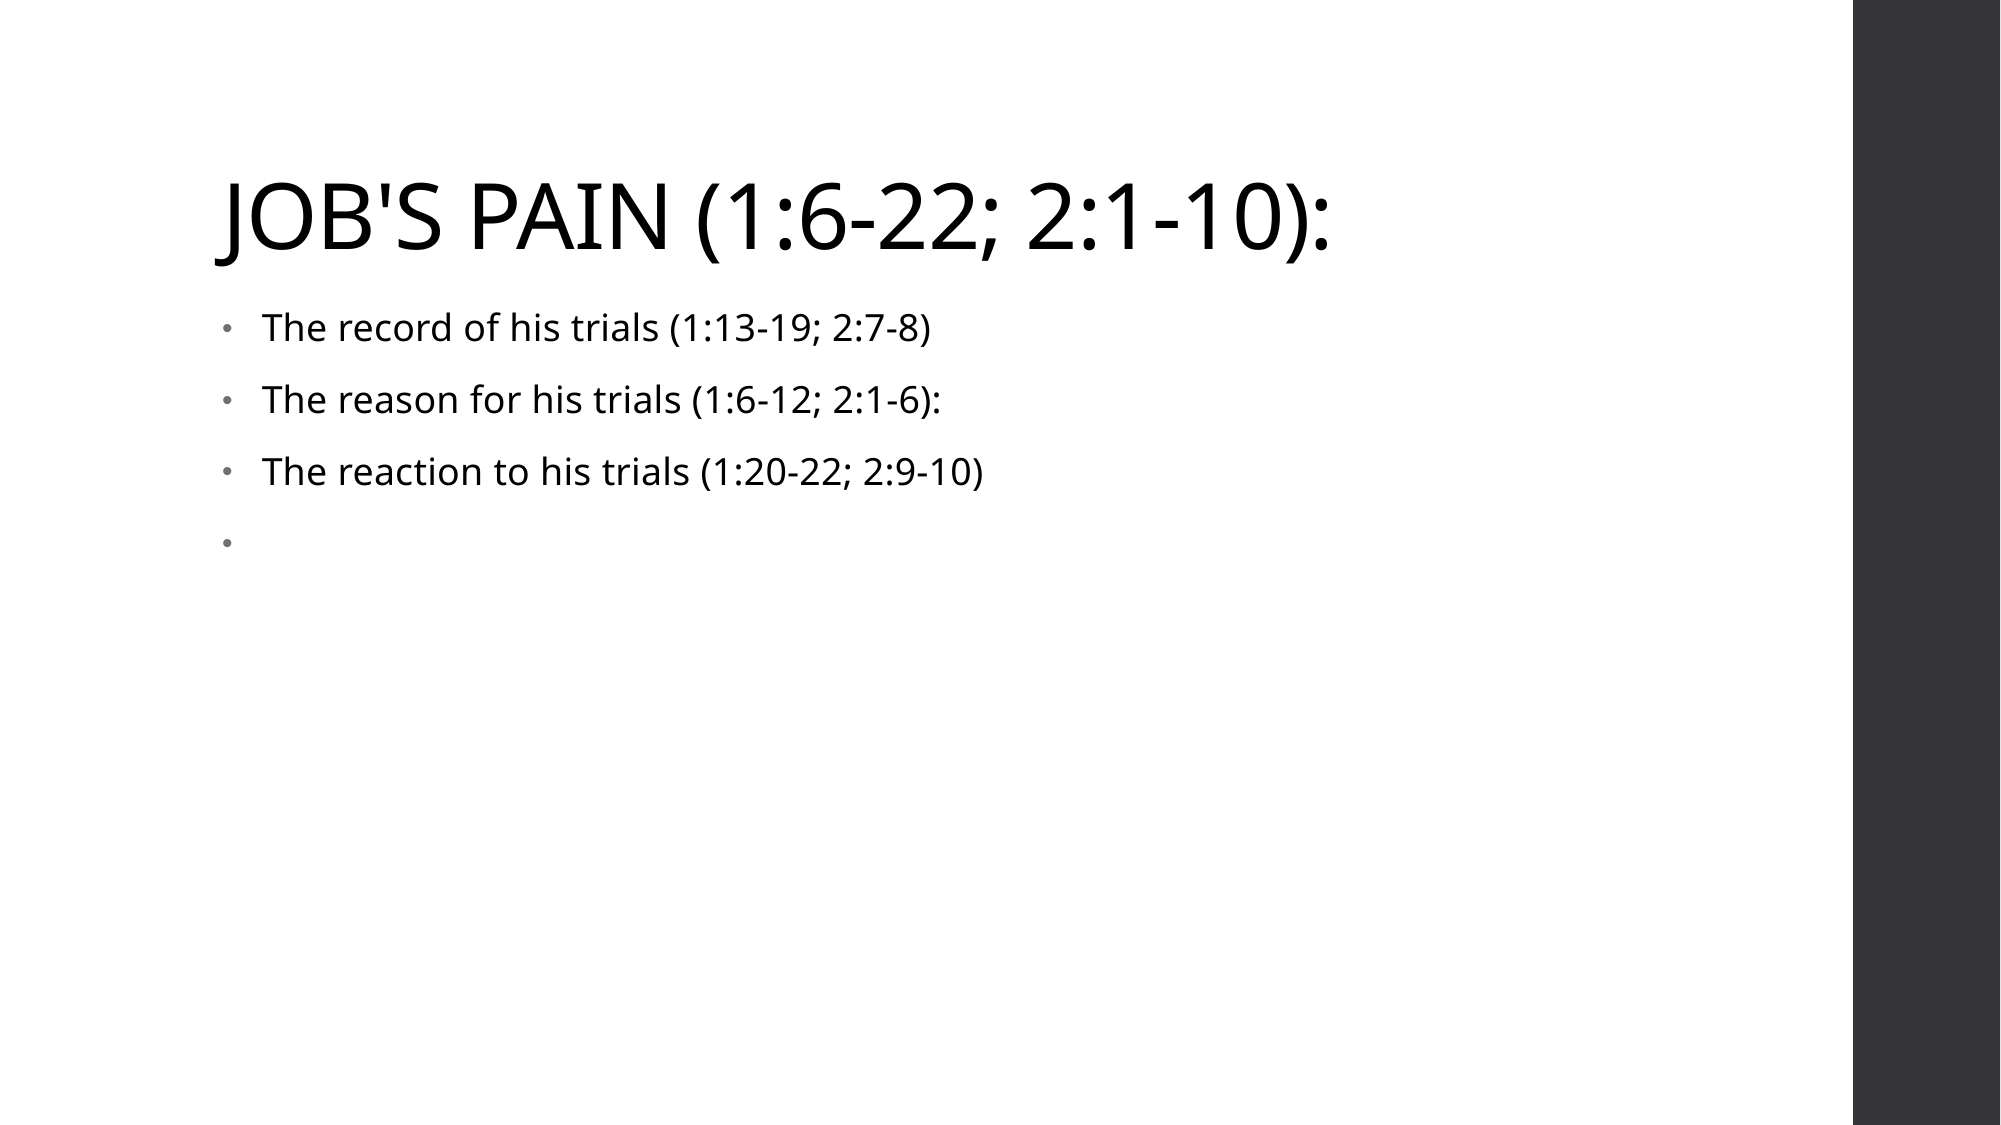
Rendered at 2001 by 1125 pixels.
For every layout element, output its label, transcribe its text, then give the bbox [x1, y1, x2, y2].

title JOB'S PAIN (1:6-22; 2:1-10): [206, 60, 1797, 278]
list The record of his trials (1:13-19; 2:7-8) The reason for his trials (1:6-12; 2:1-6): The reaction to his trials (1:20-22; 2:9-10) [206, 299, 1617, 1014]
